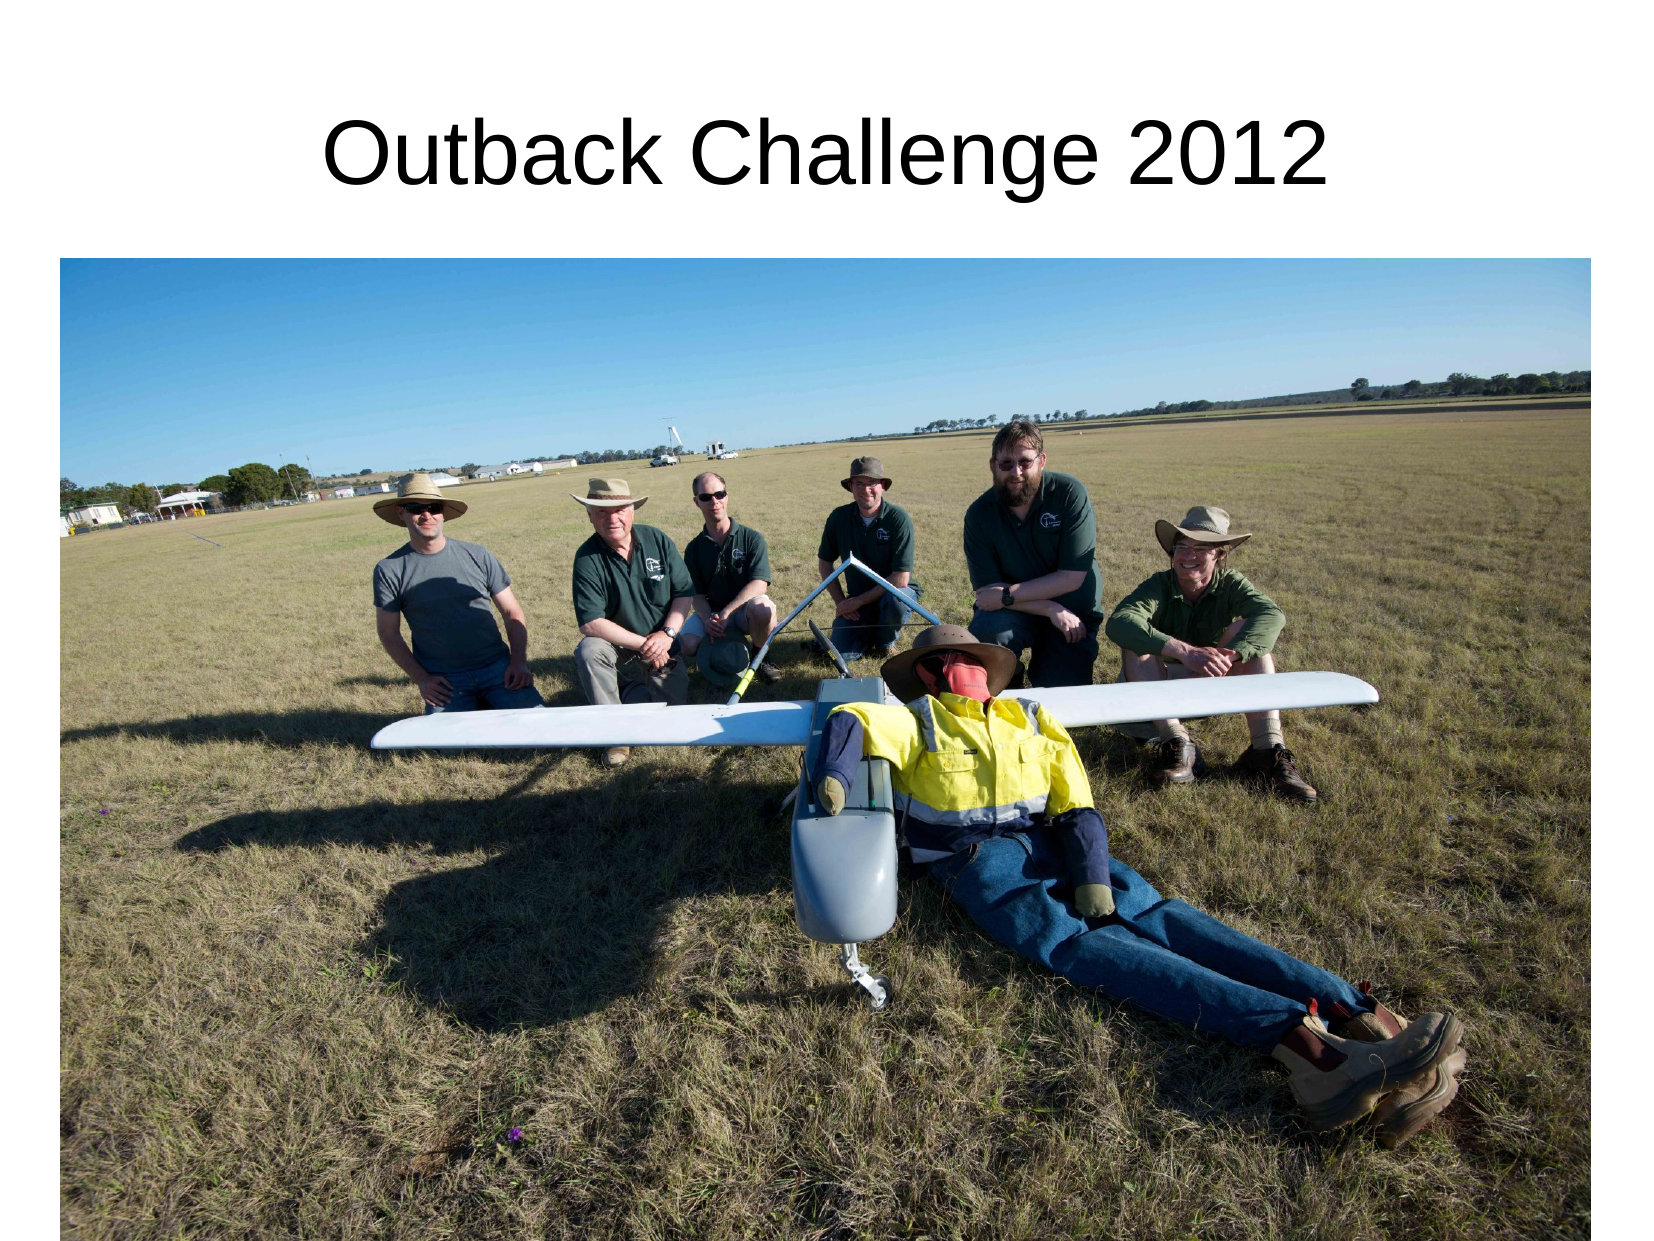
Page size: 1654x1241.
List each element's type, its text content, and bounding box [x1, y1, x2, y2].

title Outback Challenge 2012 [82, 49, 1571, 257]
picture [60, 258, 1591, 1241]
